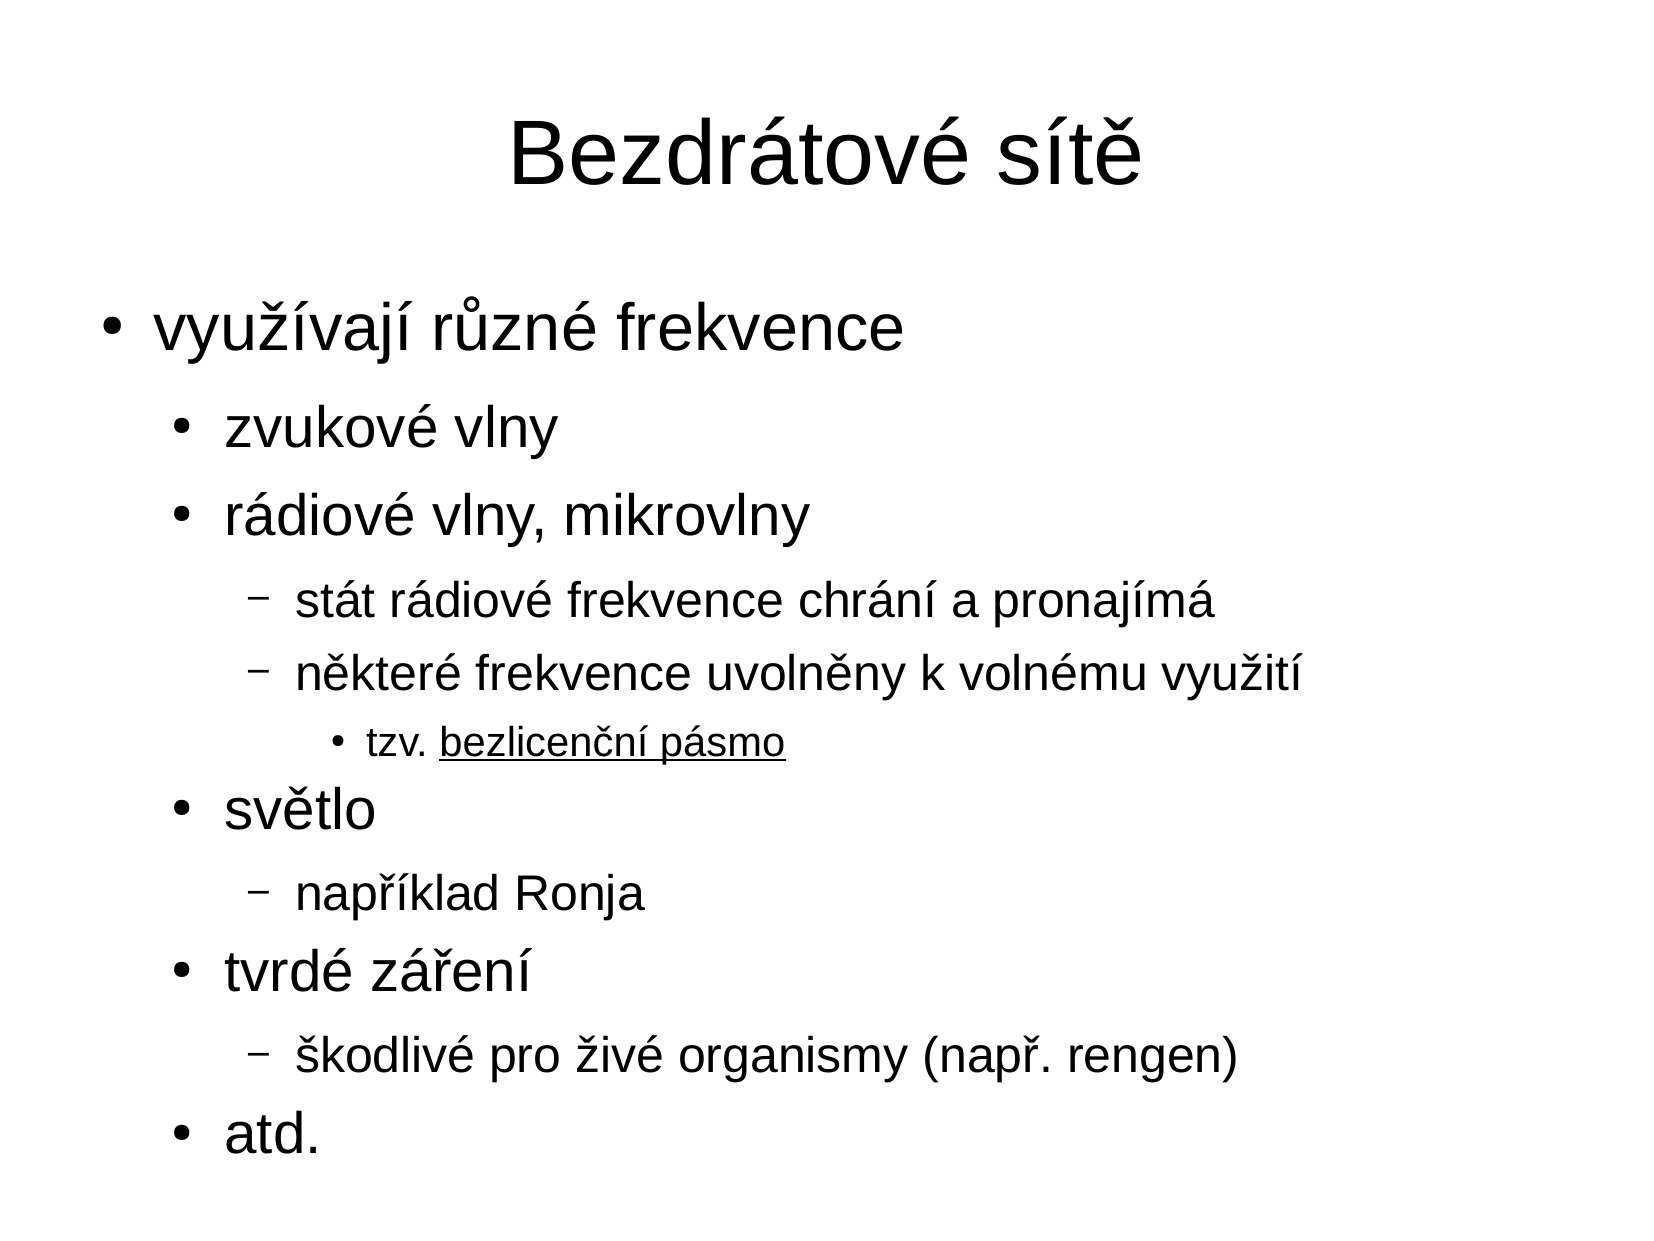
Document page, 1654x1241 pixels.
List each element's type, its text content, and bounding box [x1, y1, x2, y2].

list využívají různé frekvence zvukové vlny rádiové vlny, mikrovlny stát rádiové frekvence chrání a pronajímá některé frekvence uvolněny k volnému využití tzv. bezlicenční pásmo světlo například Ronja tvrdé záření škodlivé pro živé organismy (např. rengen) atd. [82, 290, 1571, 1167]
title Bezdrátové sítě [82, 49, 1571, 257]
